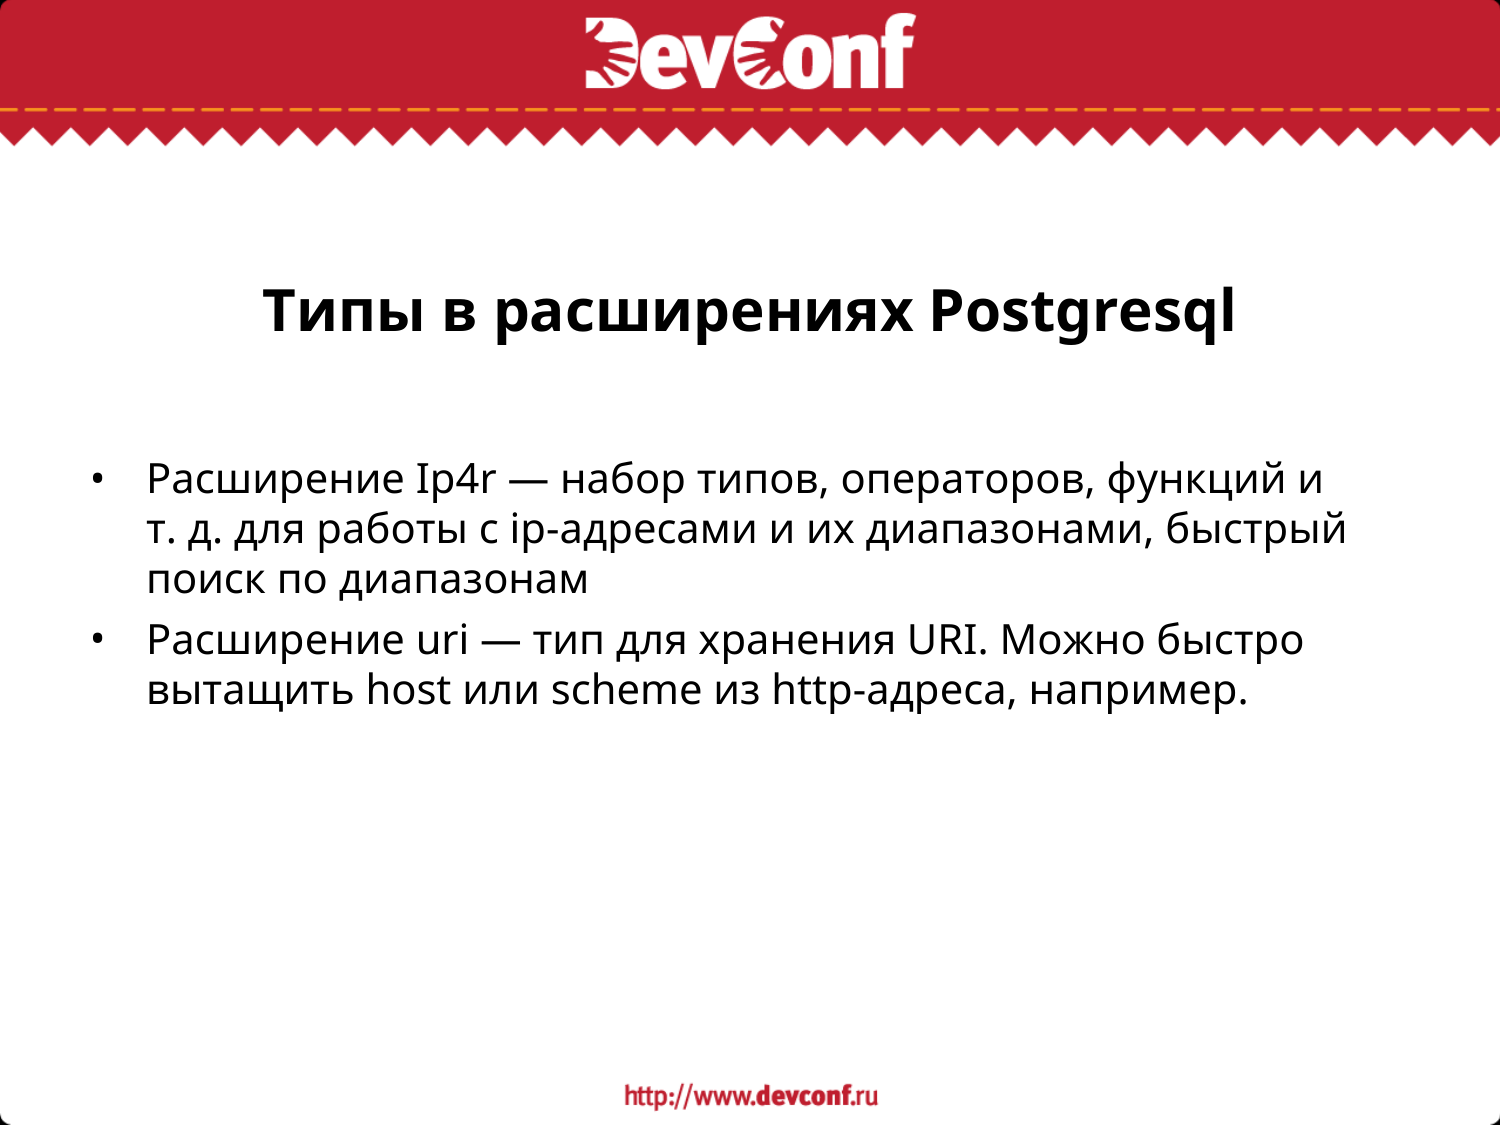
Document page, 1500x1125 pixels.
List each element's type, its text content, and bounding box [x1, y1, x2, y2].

list Расширение Ip4r — набор типов, операторов, функций и т. д. для работы с ip-адресами и их диапазонами, быстрый поиск по диапазонам Расширение uri — тип для хранения URI. Можно быстро вытащить host или scheme из http-адреса, например. [75, 444, 1426, 965]
title Типы в расширениях Postgresql [75, 219, 1426, 398]
picture [0, 0, 1500, 1125]
